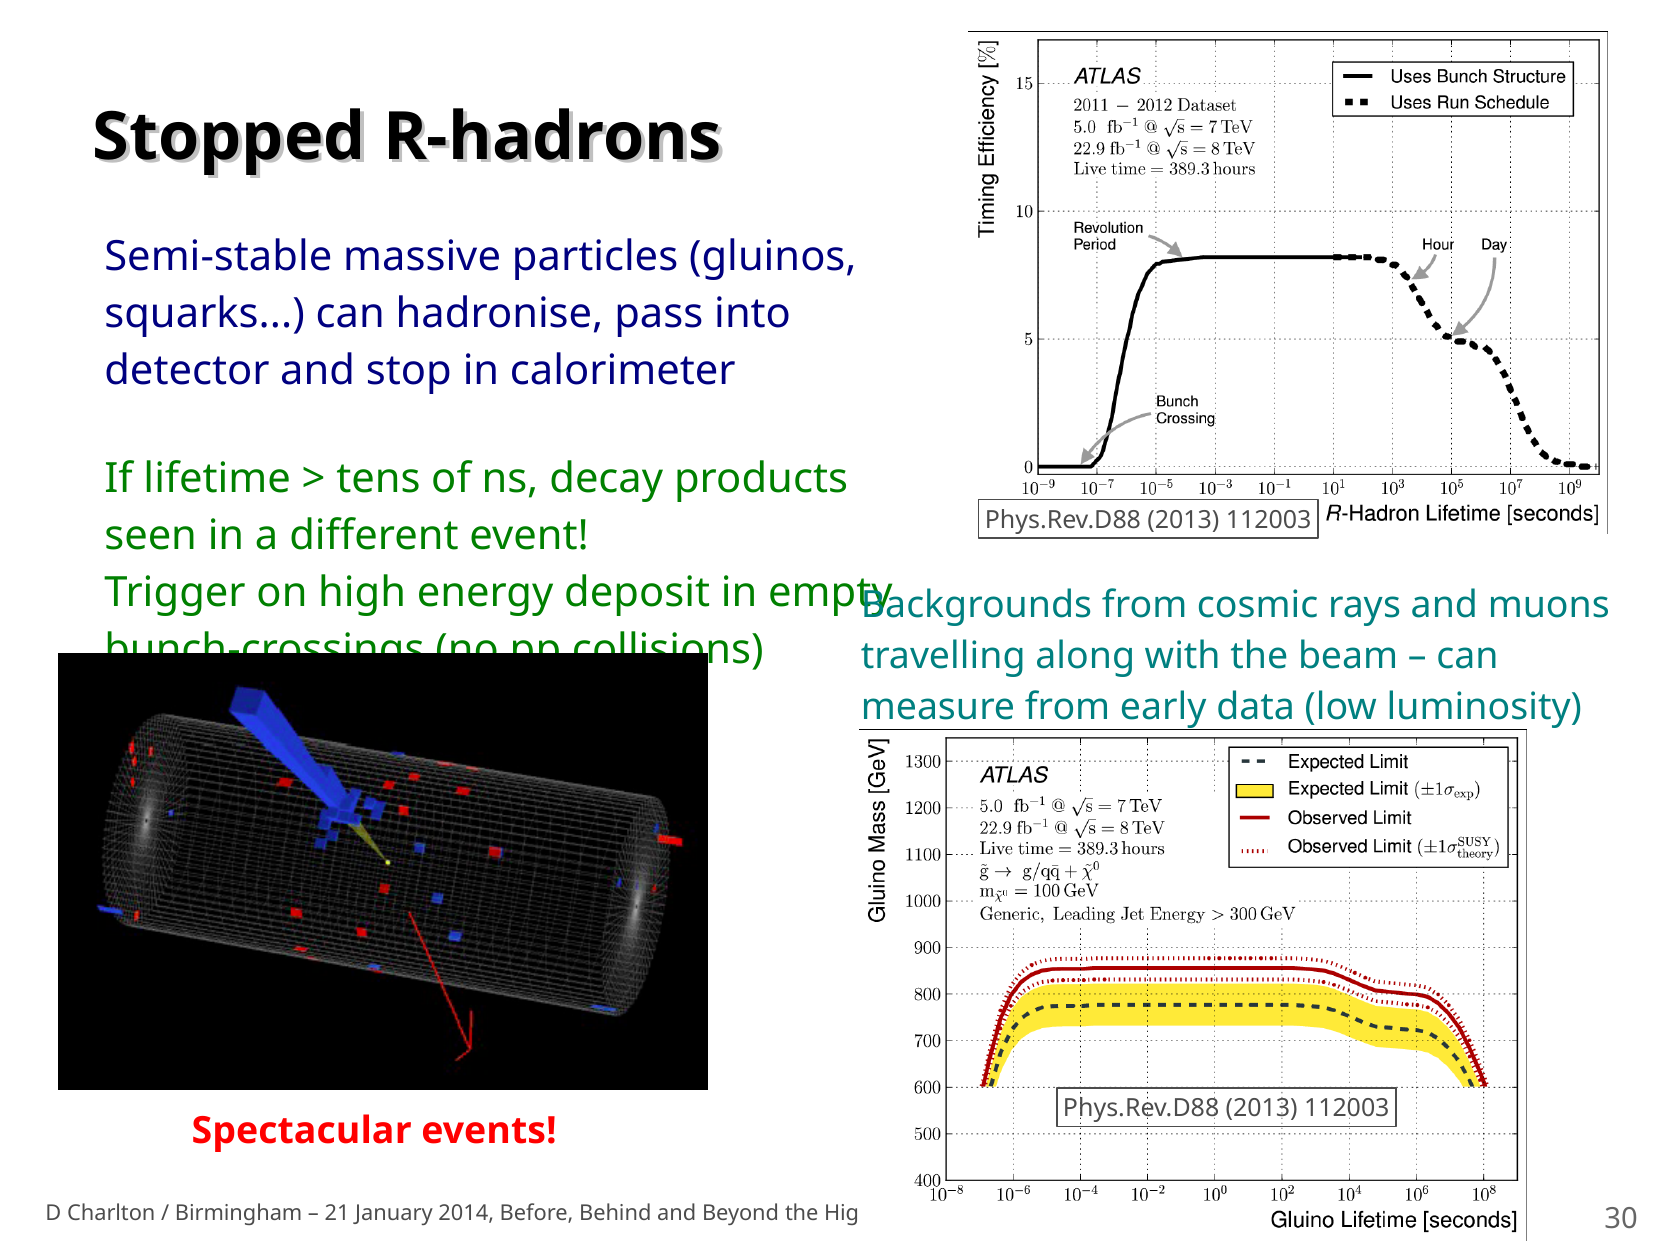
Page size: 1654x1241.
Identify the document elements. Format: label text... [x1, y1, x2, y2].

text_box Spectacular events! [176, 1096, 573, 1156]
picture [58, 653, 708, 1090]
picture [859, 729, 1527, 1241]
picture [968, 31, 1608, 534]
text_box Phys.Rev.D88 (2013) 112003 [1056, 1089, 1397, 1125]
text_box Stopped R-hadrons [78, 80, 968, 174]
text_box Phys.Rev.D88 (2013) 112003 [978, 501, 1319, 537]
text_box Backgrounds from cosmic rays and muons travelling along with the beam – can measure from early data (low luminosity) [846, 570, 1654, 717]
text_box Semi-stable massive particles (gluinos, squarks...) can hadronise, pass into detector and stop in calorimeter If lifetime > tens of ns, decay products seen in a different event! Trigger on high energy deposit in empty bunch-crossings (no pp collisions) [89, 218, 1546, 1115]
